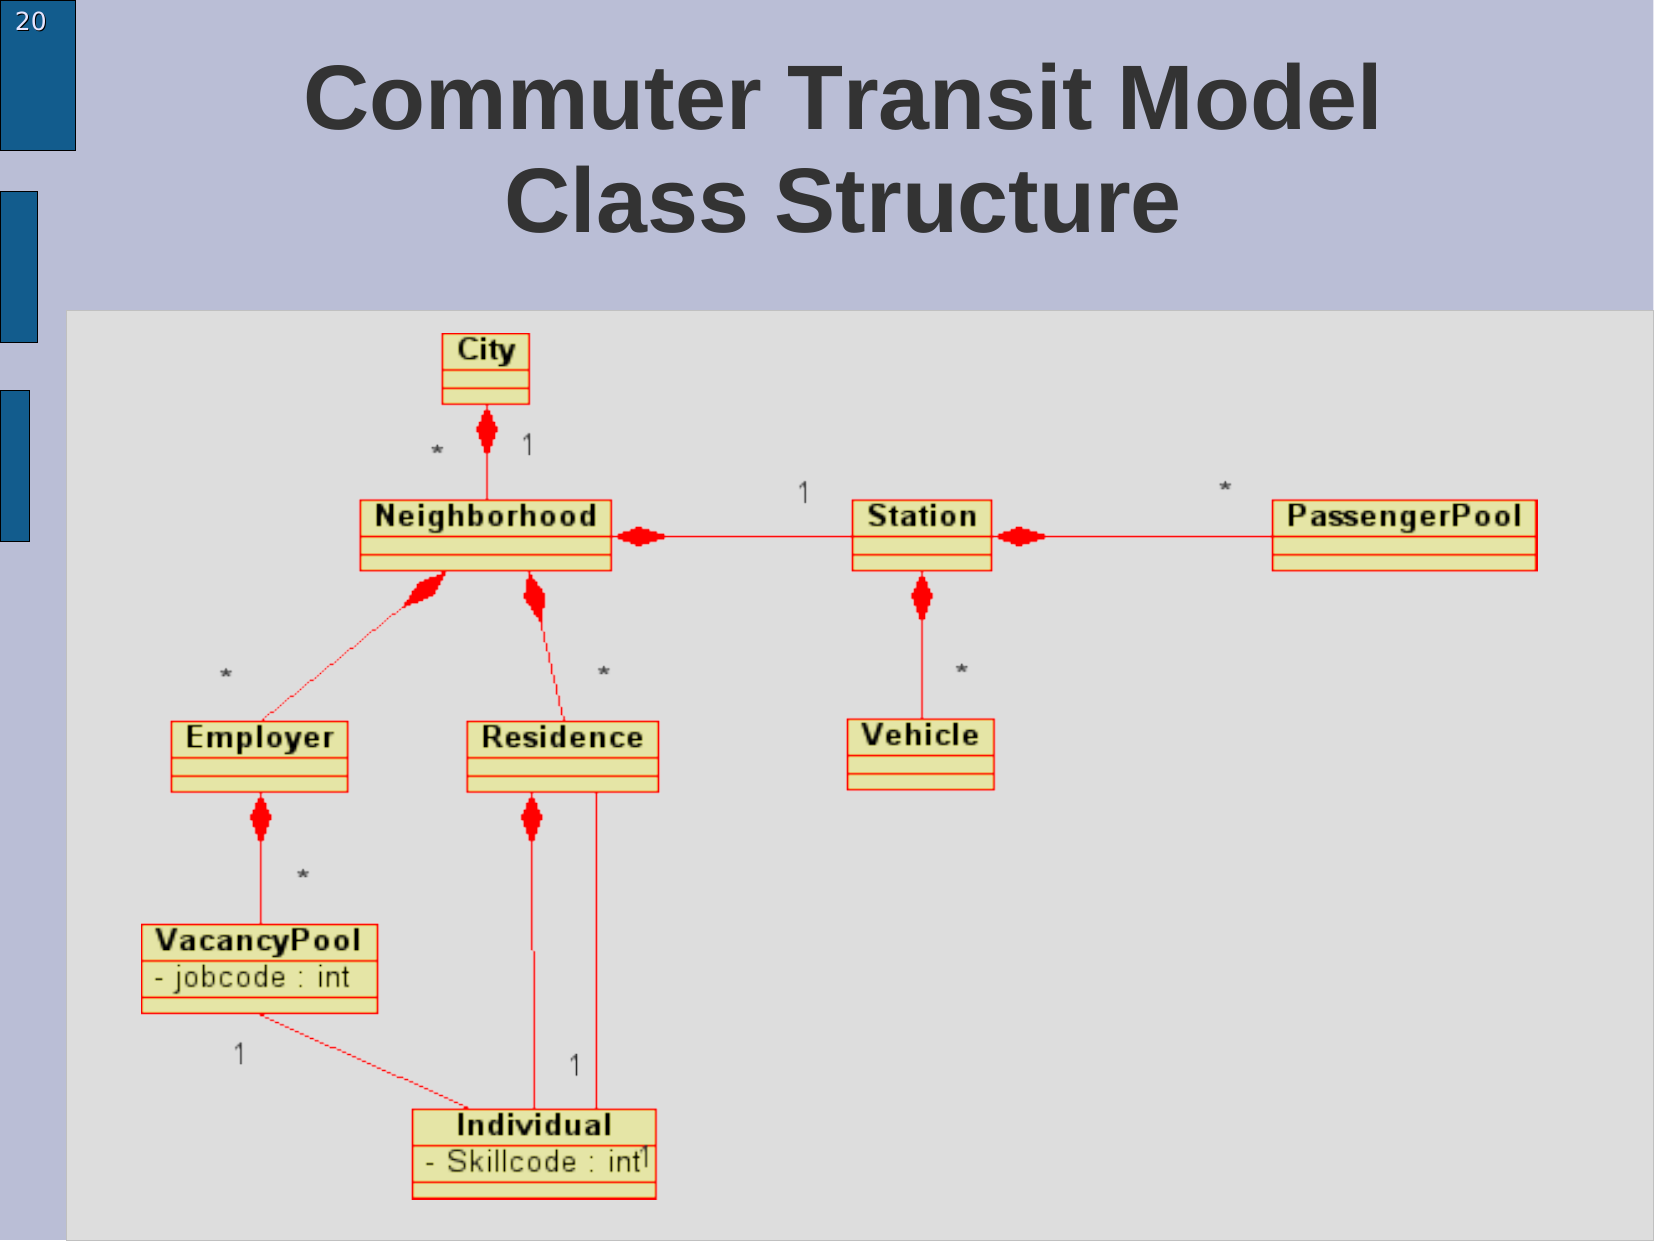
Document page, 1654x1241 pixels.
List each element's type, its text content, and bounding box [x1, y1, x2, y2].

picture [141, 333, 1538, 1201]
title Commuter Transit Model Class Structure [75, 0, 1613, 299]
